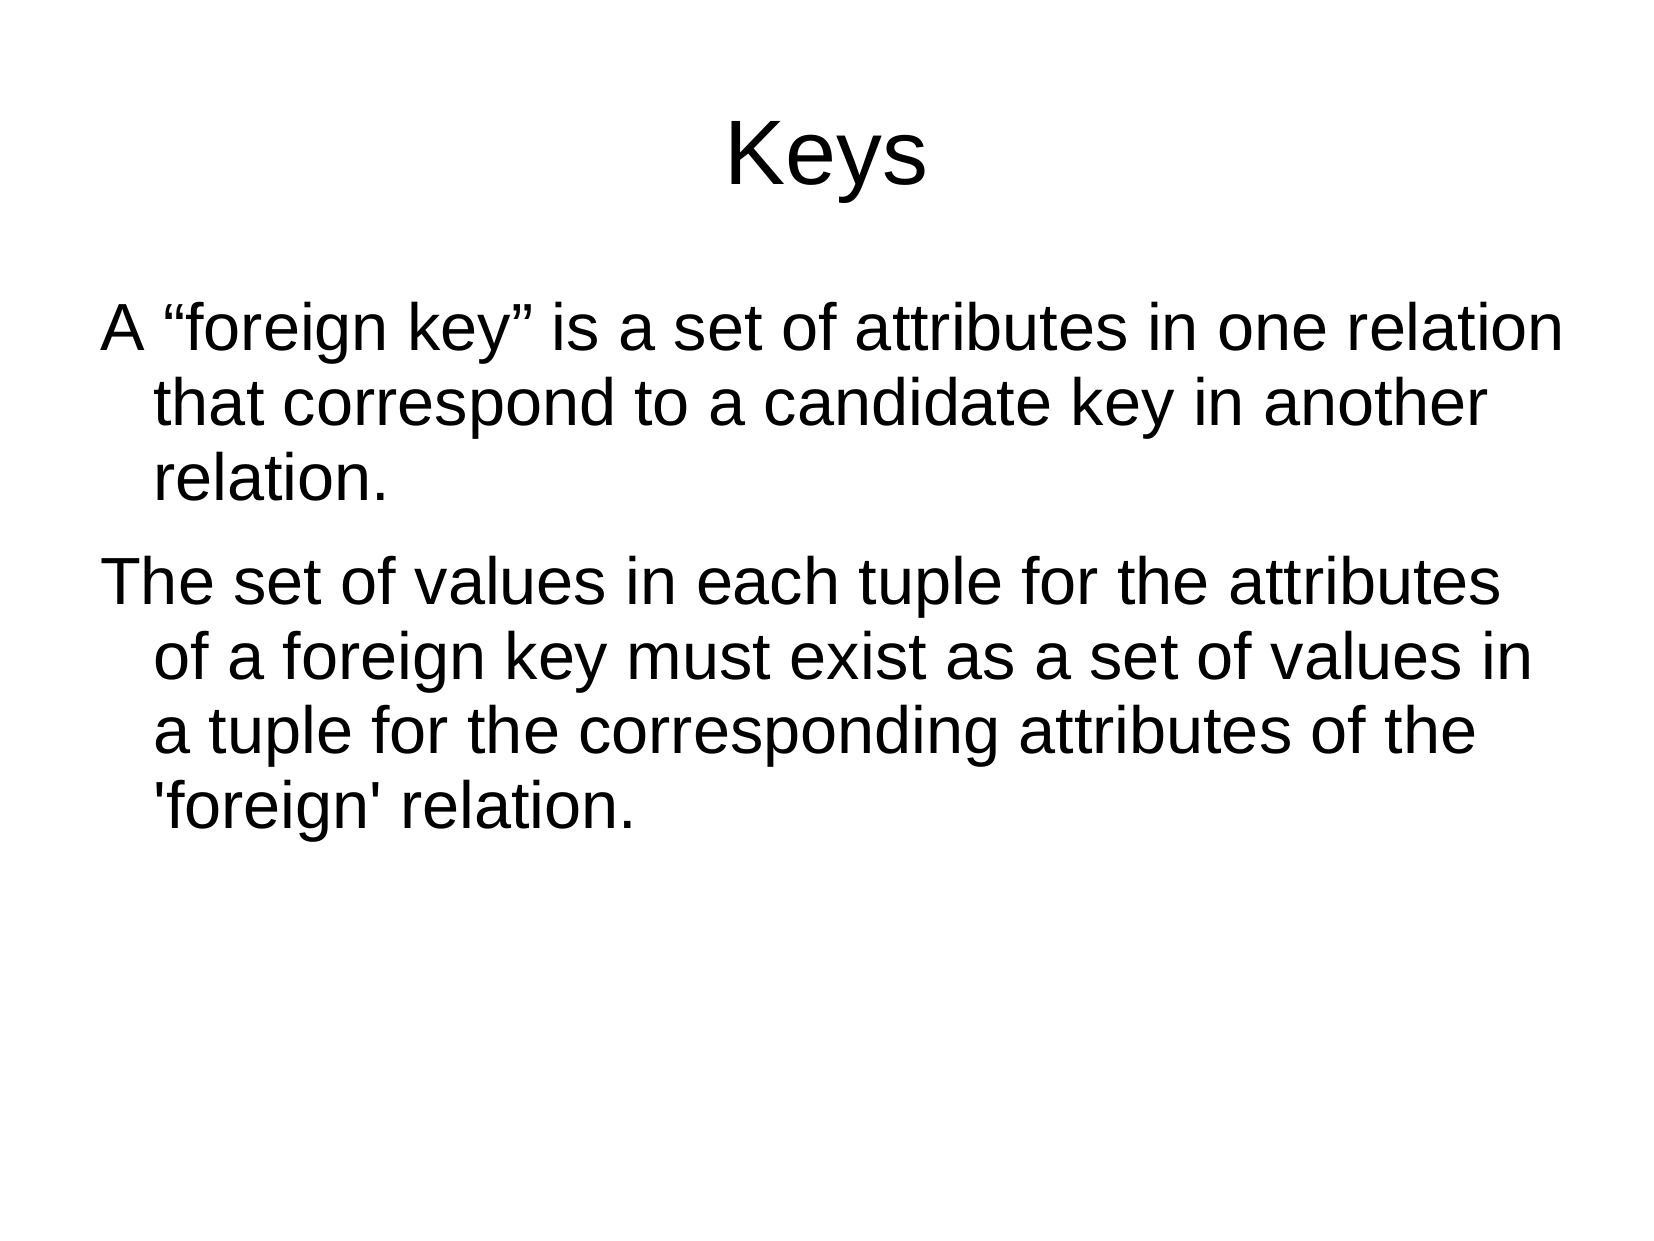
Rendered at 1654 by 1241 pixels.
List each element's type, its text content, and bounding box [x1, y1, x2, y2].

title Keys [82, 56, 1571, 250]
list A “foreign key” is a set of attributes in one relation that correspond to a candidate key in another relation. The set of values in each tuple for the attributes of a foreign key must exist as a set of values in a tuple for the corresponding attributes of the 'foreign' relation. [82, 290, 1571, 1094]
